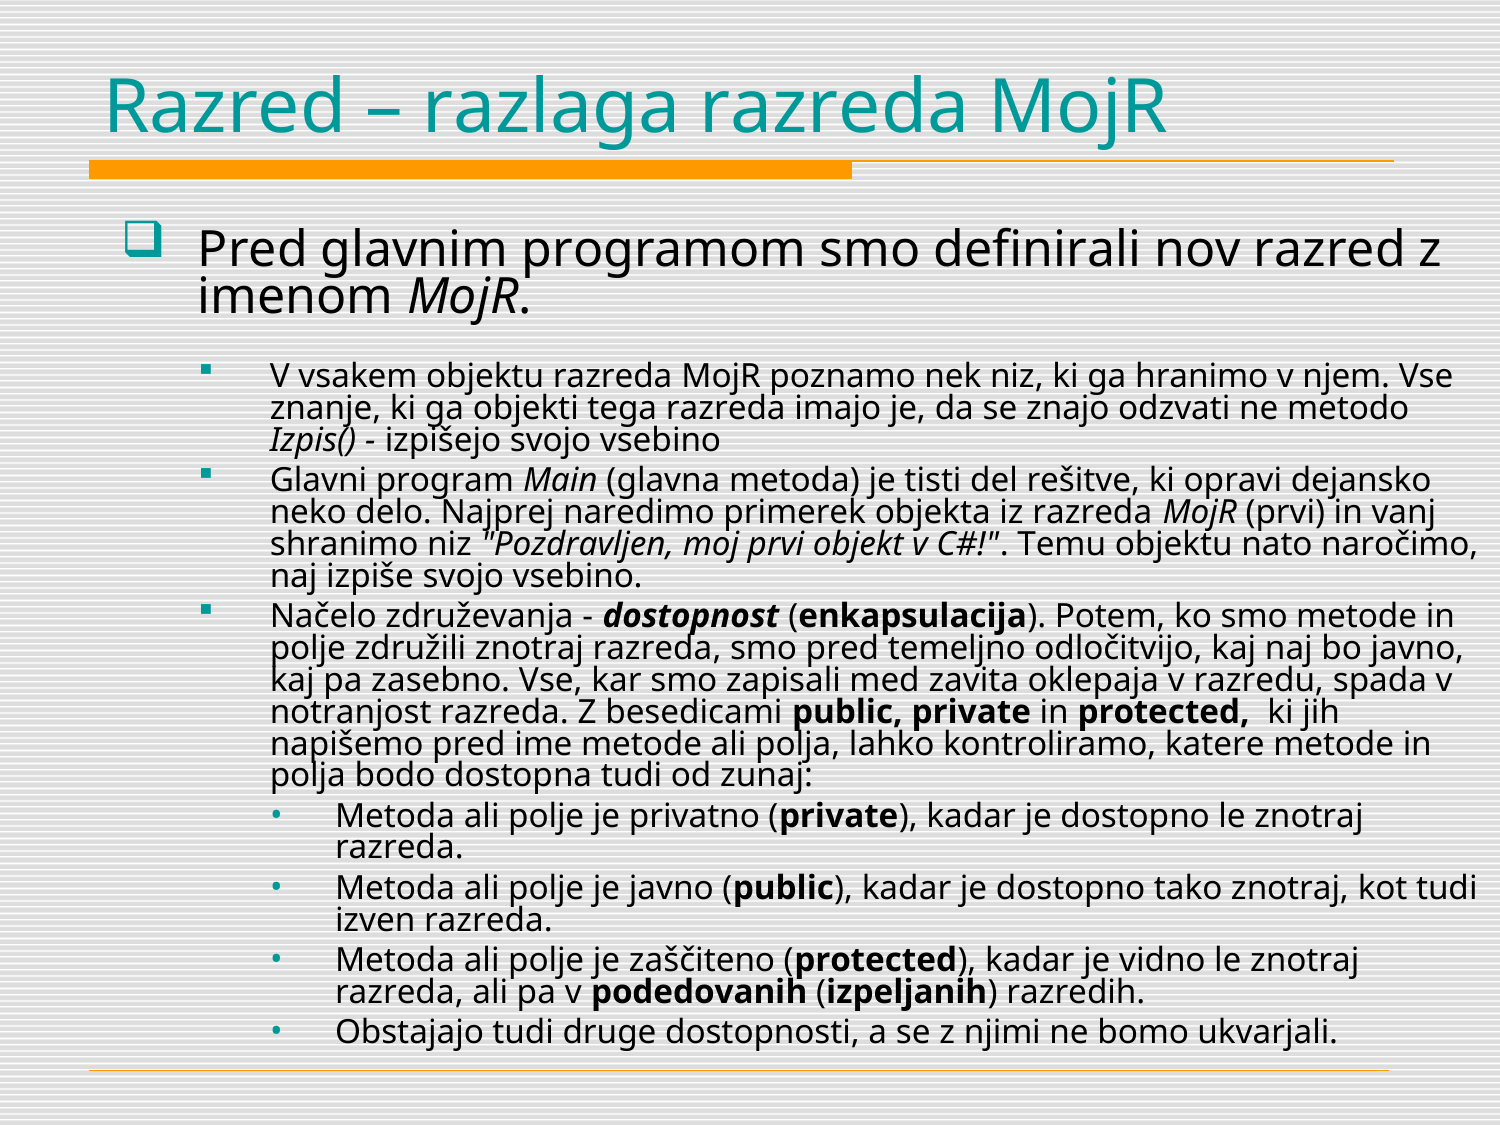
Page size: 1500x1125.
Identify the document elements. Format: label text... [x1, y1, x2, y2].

picture [0, 0, 1500, 1125]
title Razred – razlaga razreda MojR [88, 42, 1401, 155]
list Pred glavnim programom smo definirali nov razred z imenom MojR. V vsakem objektu razreda MojR poznamo nek niz, ki ga hranimo v njem. Vse znanje, ki ga objekti tega razreda imajo je, da se znajo odzvati ne metodo Izpis() - izpišejo svojo vsebino Glavni program Main (glavna metoda) je tisti del rešitve, ki opravi dejansko neko delo. Najprej naredimo primerek objekta iz razreda MojR (prvi) in vanj shranimo niz "Pozdravljen, moj prvi objekt v C#!". Temu objektu nato naročimo, naj izpiše svojo vsebino. Načelo združevanja - dostopnost (enkapsulacija). Potem, ko smo metode in polje združili znotraj razreda, smo pred temeljno odločitvijo, kaj naj bo javno, kaj pa zasebno. Vse, kar smo zapisali med zavita oklepaja v razredu, spada v notranjost razreda. Z besedicami public, private in protected, ki jih napišemo pred ime metode ali polja, lahko kontroliramo, katere metode in polja bodo dostopna tudi od zunaj: Metoda ali polje je privatno (private), kadar je dostopno le znotraj razreda. Metoda ali polje je javno (public), kadar je dostopno tako znotraj, kot tudi izven razreda. Metoda ali polje je zaščiteno (protected), kadar je vidno le znotraj razreda, ali pa v podedovanih (izpeljanih) razredih. Obstajajo tudi druge dostopnosti, a se z njimi ne bomo ukvarjali. [106, 220, 1500, 1059]
